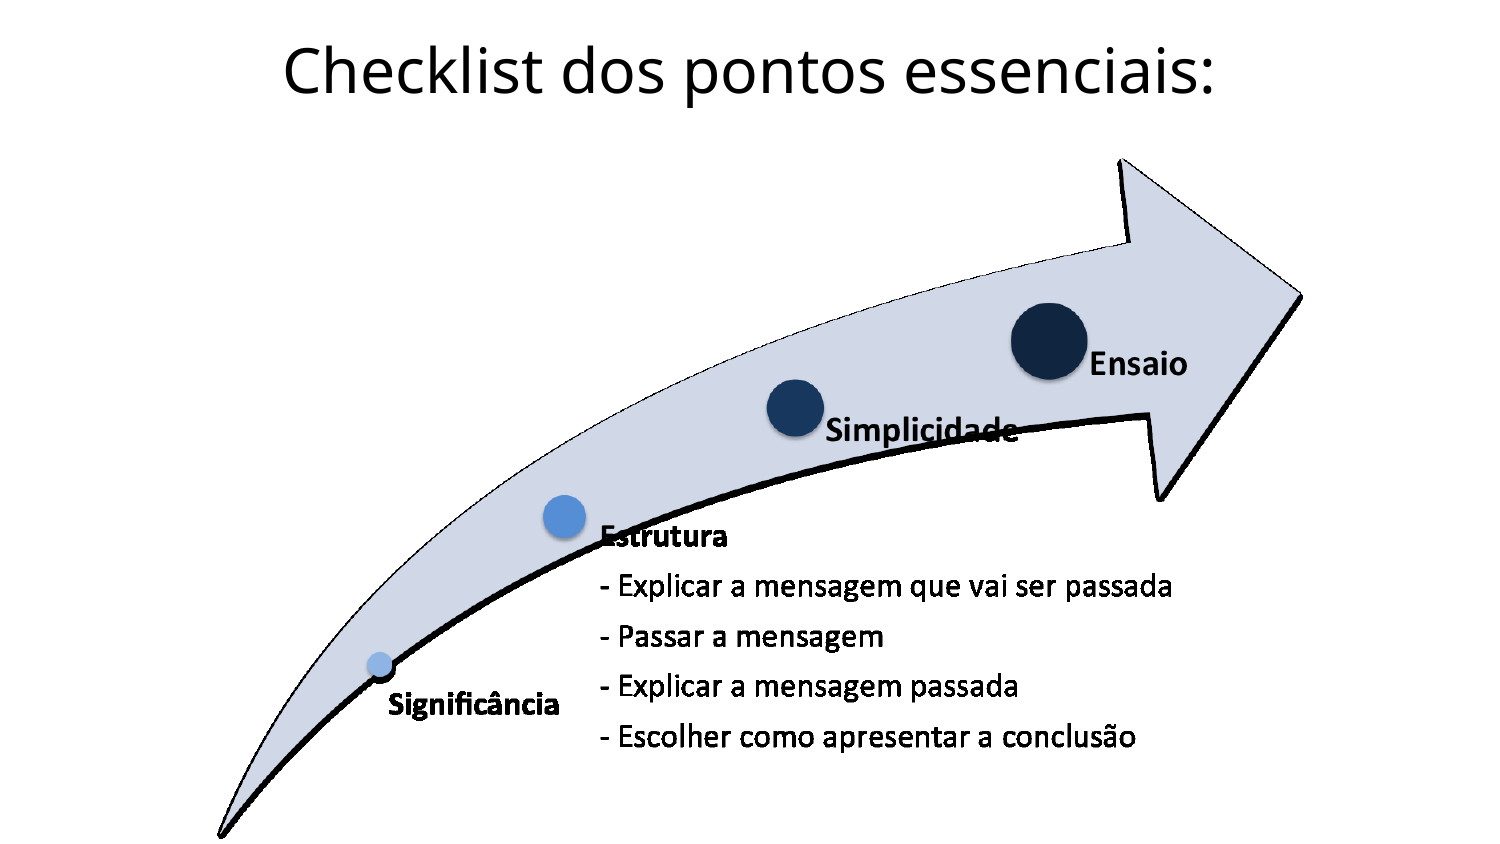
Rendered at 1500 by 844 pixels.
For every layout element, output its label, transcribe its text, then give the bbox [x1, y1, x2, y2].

list Checklist dos pontos essenciais: [267, 18, 1252, 118]
picture [214, 130, 1305, 844]
